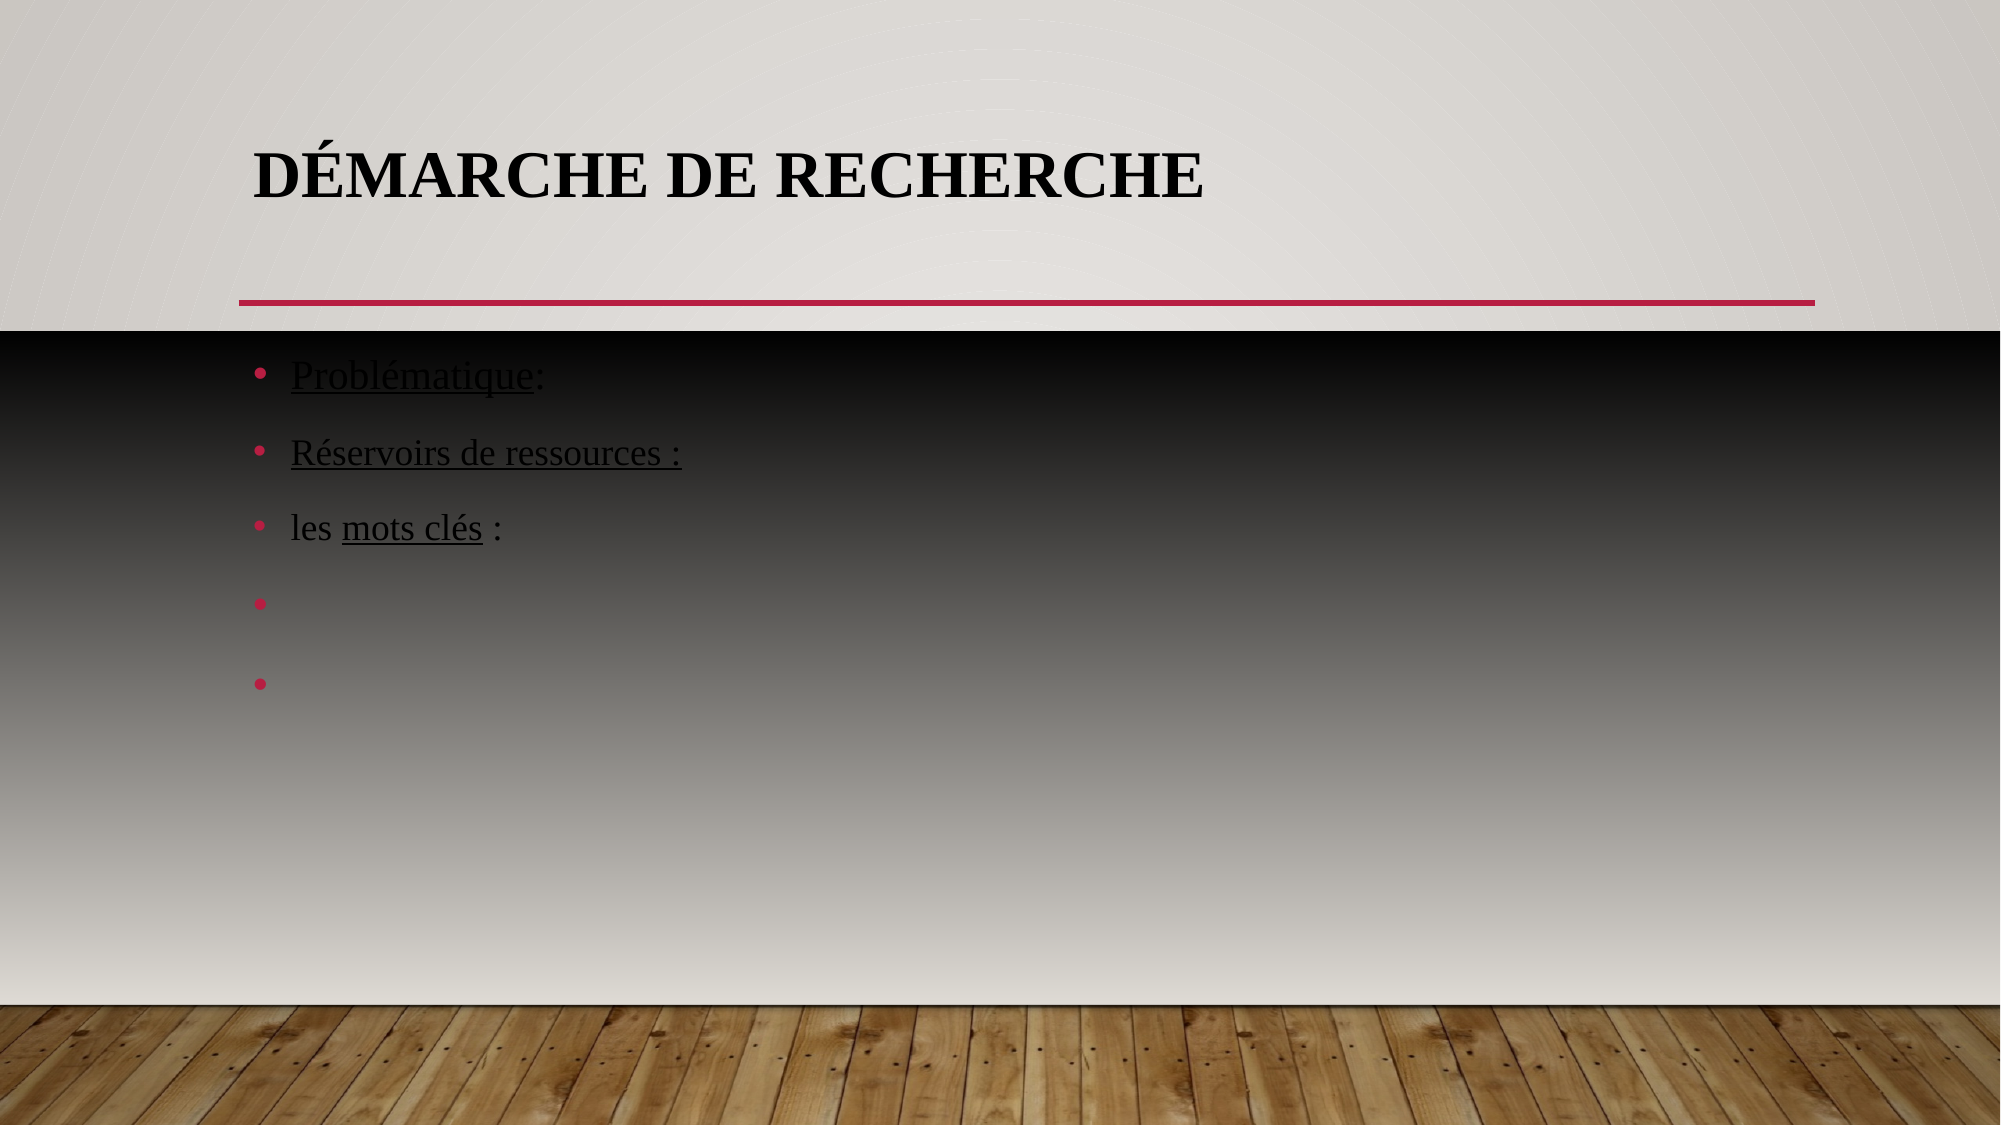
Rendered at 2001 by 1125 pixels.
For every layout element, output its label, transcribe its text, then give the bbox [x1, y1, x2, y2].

list Problématique: Réservoirs de ressources : les mots clés : [238, 330, 1814, 897]
title Démarche de recherche [238, 131, 1814, 305]
